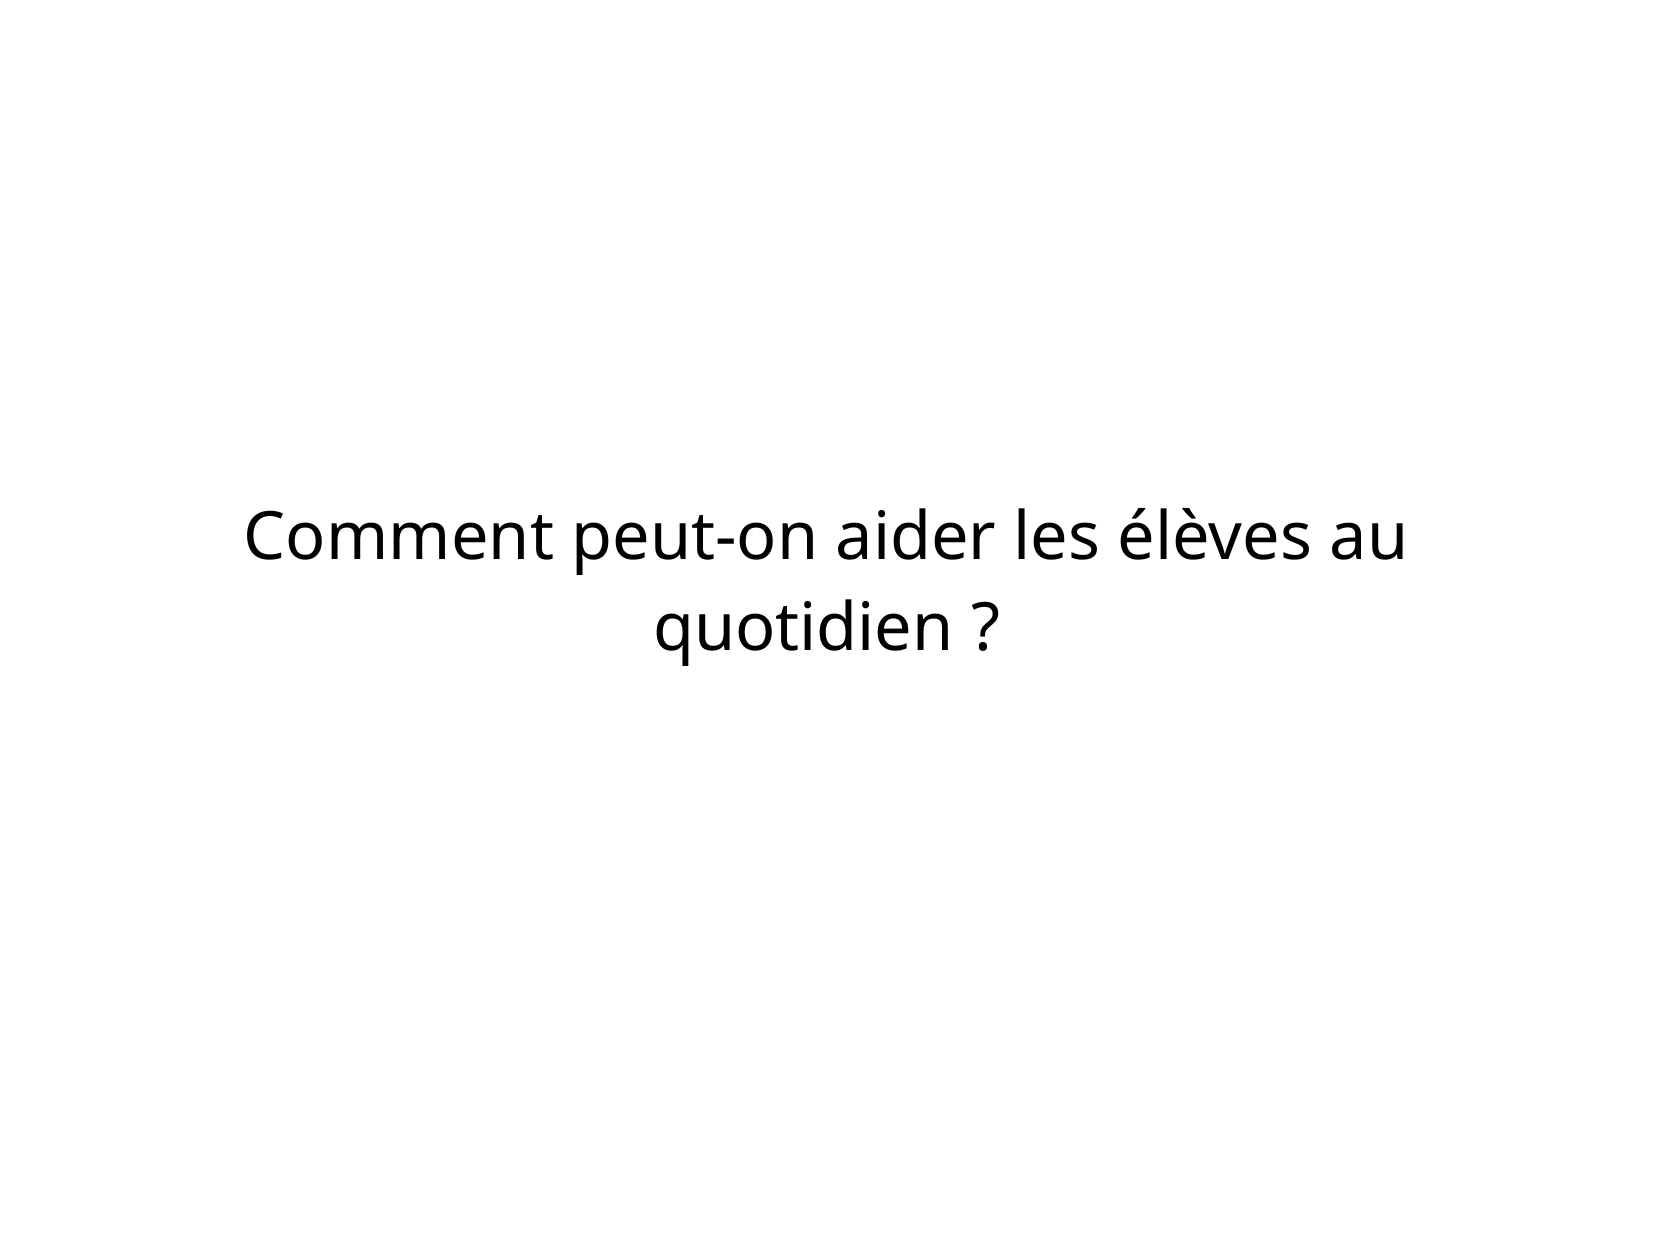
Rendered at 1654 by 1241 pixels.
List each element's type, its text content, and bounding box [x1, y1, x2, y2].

subtitle Comment peut-on aider les élèves au quotidien ? [82, 49, 1571, 1109]
